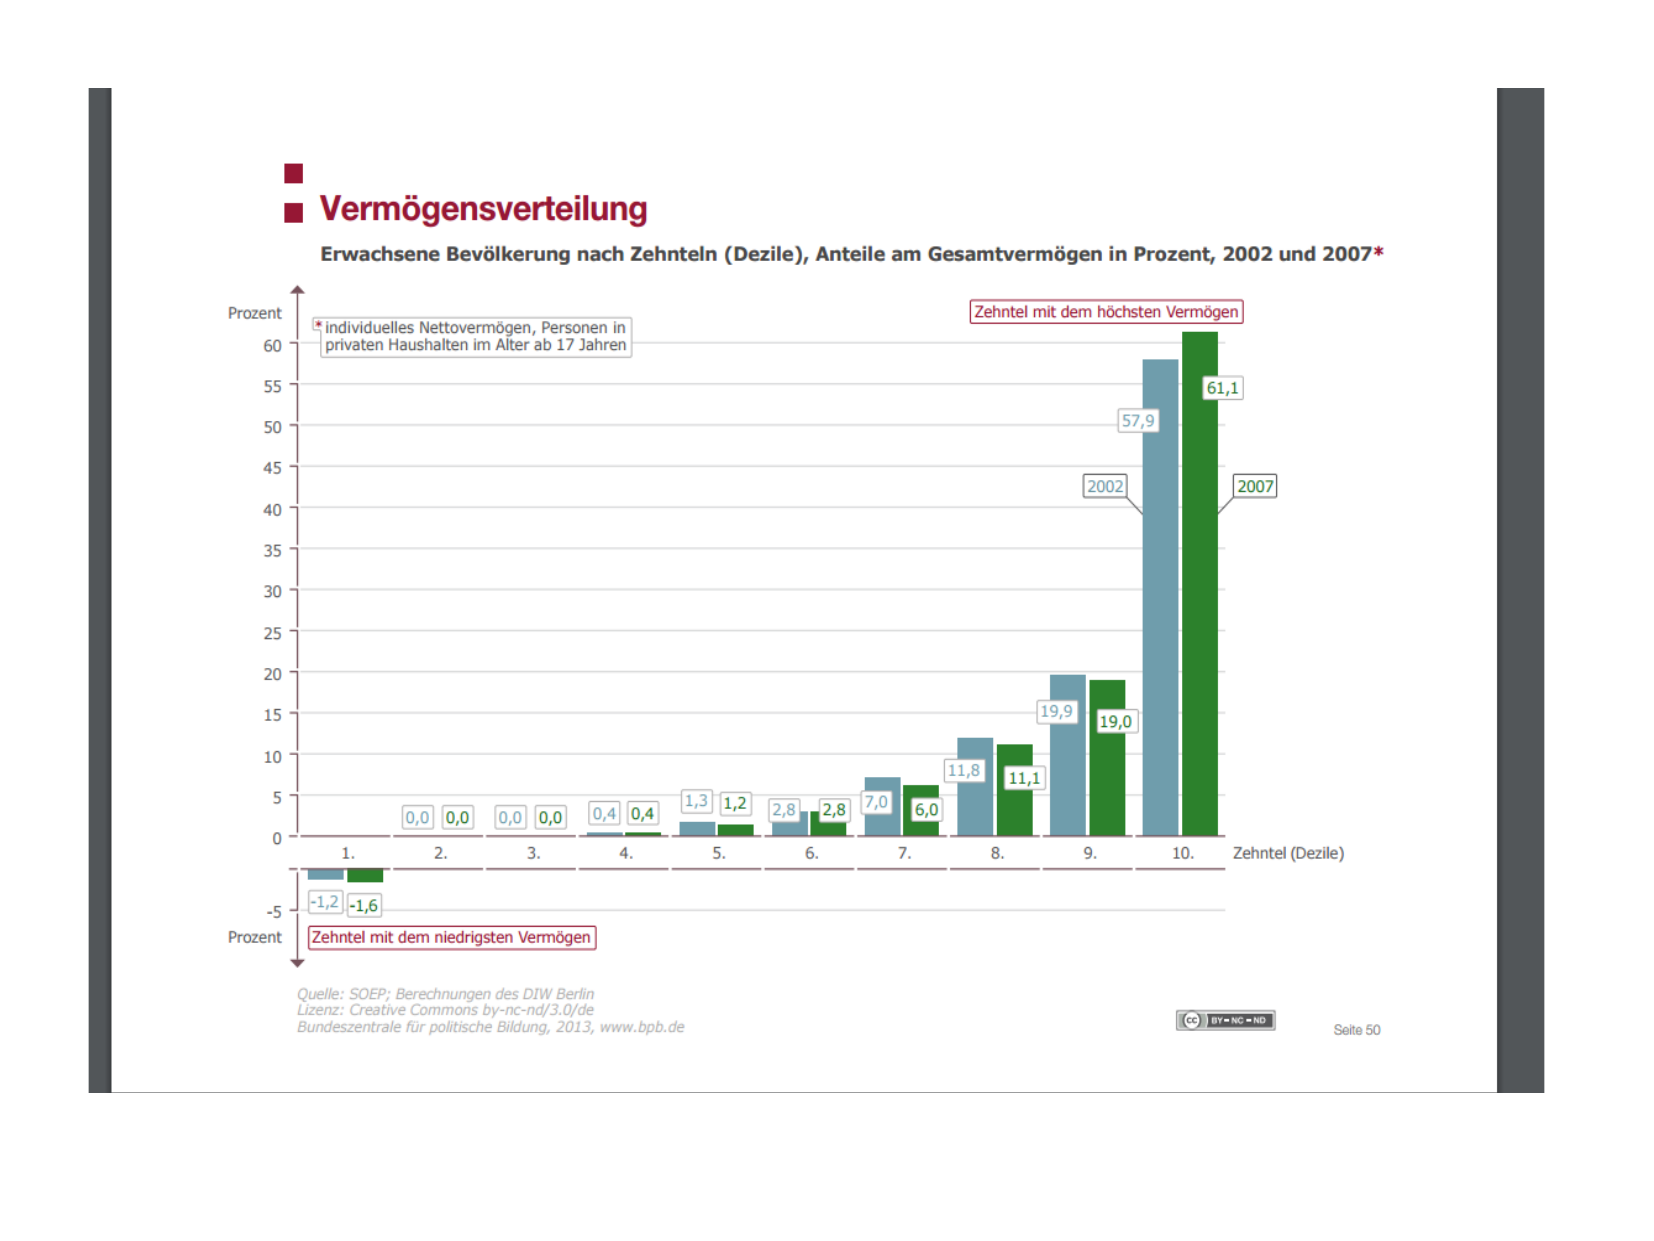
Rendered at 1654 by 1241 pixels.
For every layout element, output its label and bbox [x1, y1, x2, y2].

picture [88, 88, 1545, 1093]
